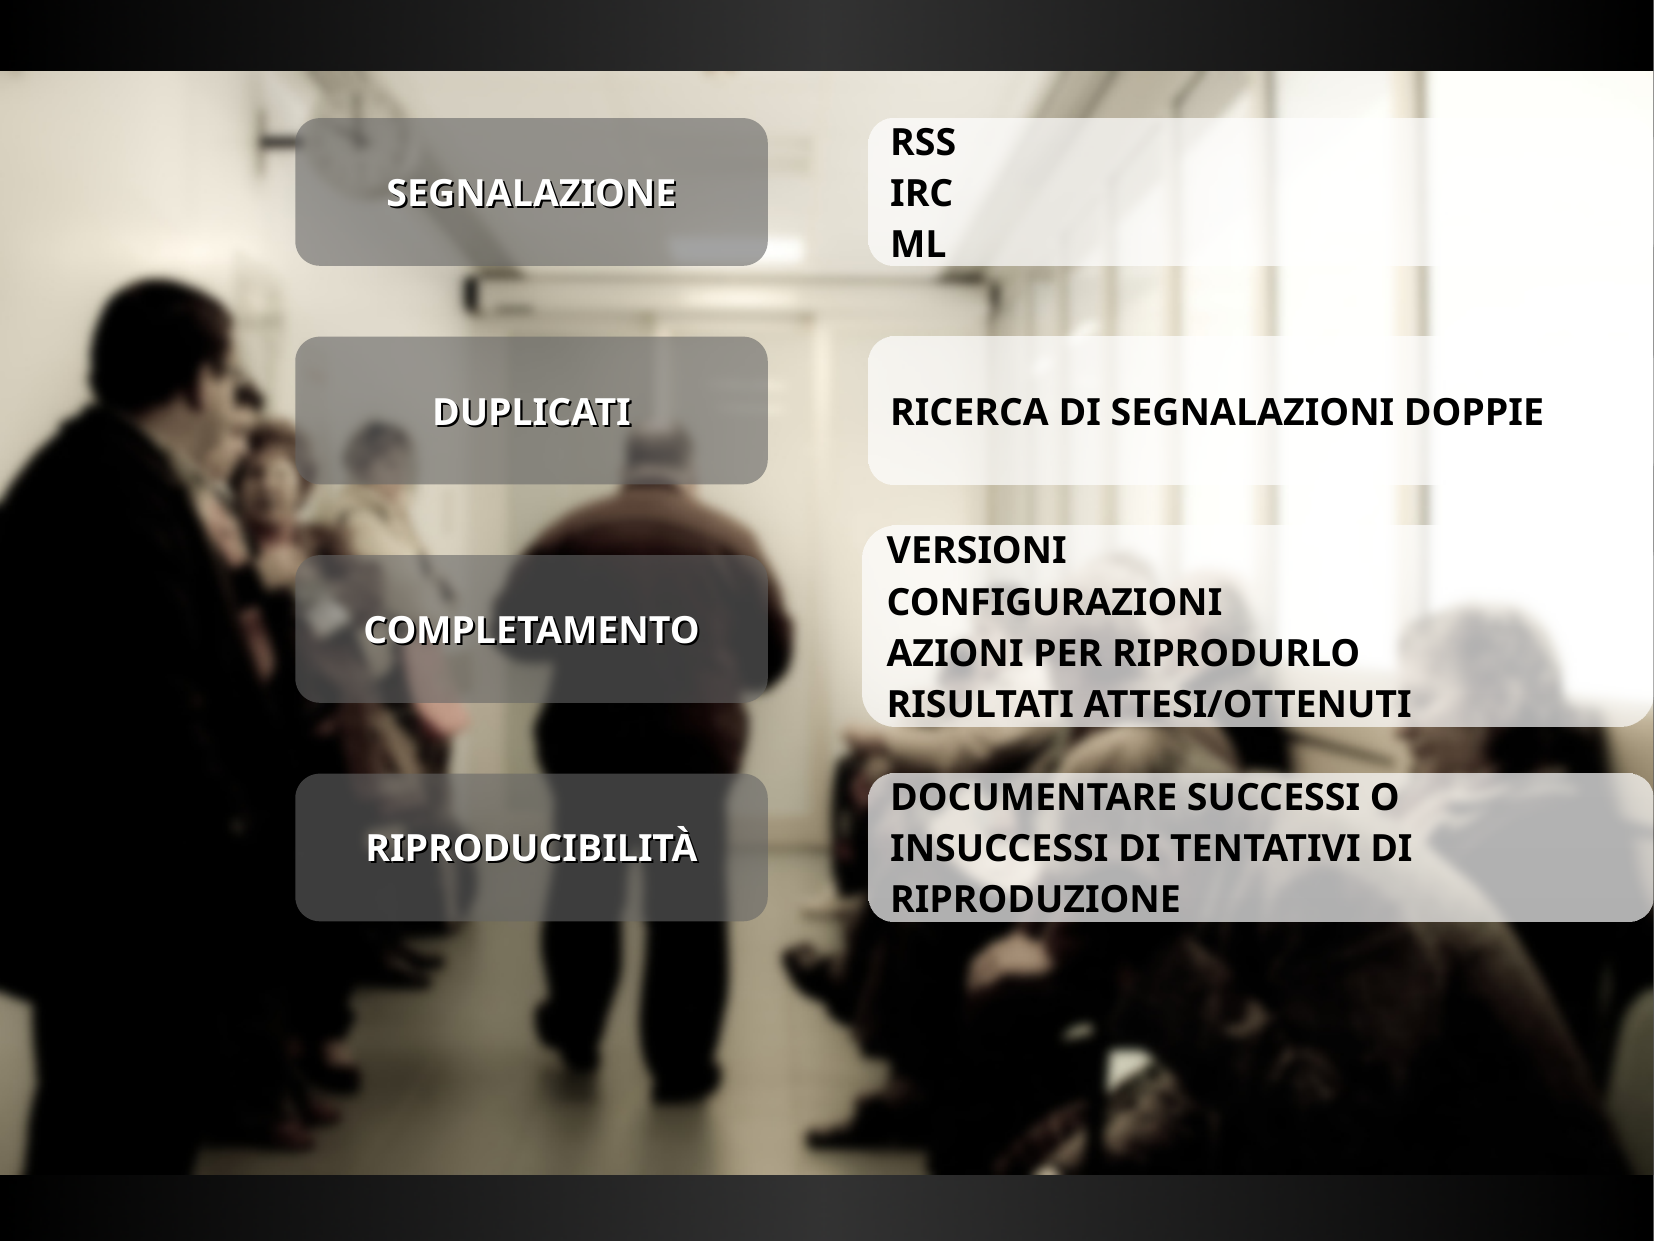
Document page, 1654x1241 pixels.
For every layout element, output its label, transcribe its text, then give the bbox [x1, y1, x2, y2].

text_box COMPLETAMENTO [295, 555, 768, 703]
text_box DUPLICATI [295, 336, 768, 485]
text_box VERSIONI CONFIGURAZIONI AZIONI PER RIPRODURLO RISULTATI ATTESI/OTTENUTI [862, 525, 1654, 727]
picture [0, 0, 1654, 1241]
text_box SEGNALAZIONE [295, 118, 768, 266]
text_box RIPRODUCIBILITÀ [295, 773, 768, 922]
text_box RICERCA DI SEGNALAZIONI DOPPIE [868, 336, 1654, 485]
text_box DOCUMENTARE SUCCESSI O INSUCCESSI DI TENTATIVI DI RIPRODUZIONE [868, 773, 1654, 922]
text_box RSS IRC ML [868, 118, 1654, 266]
